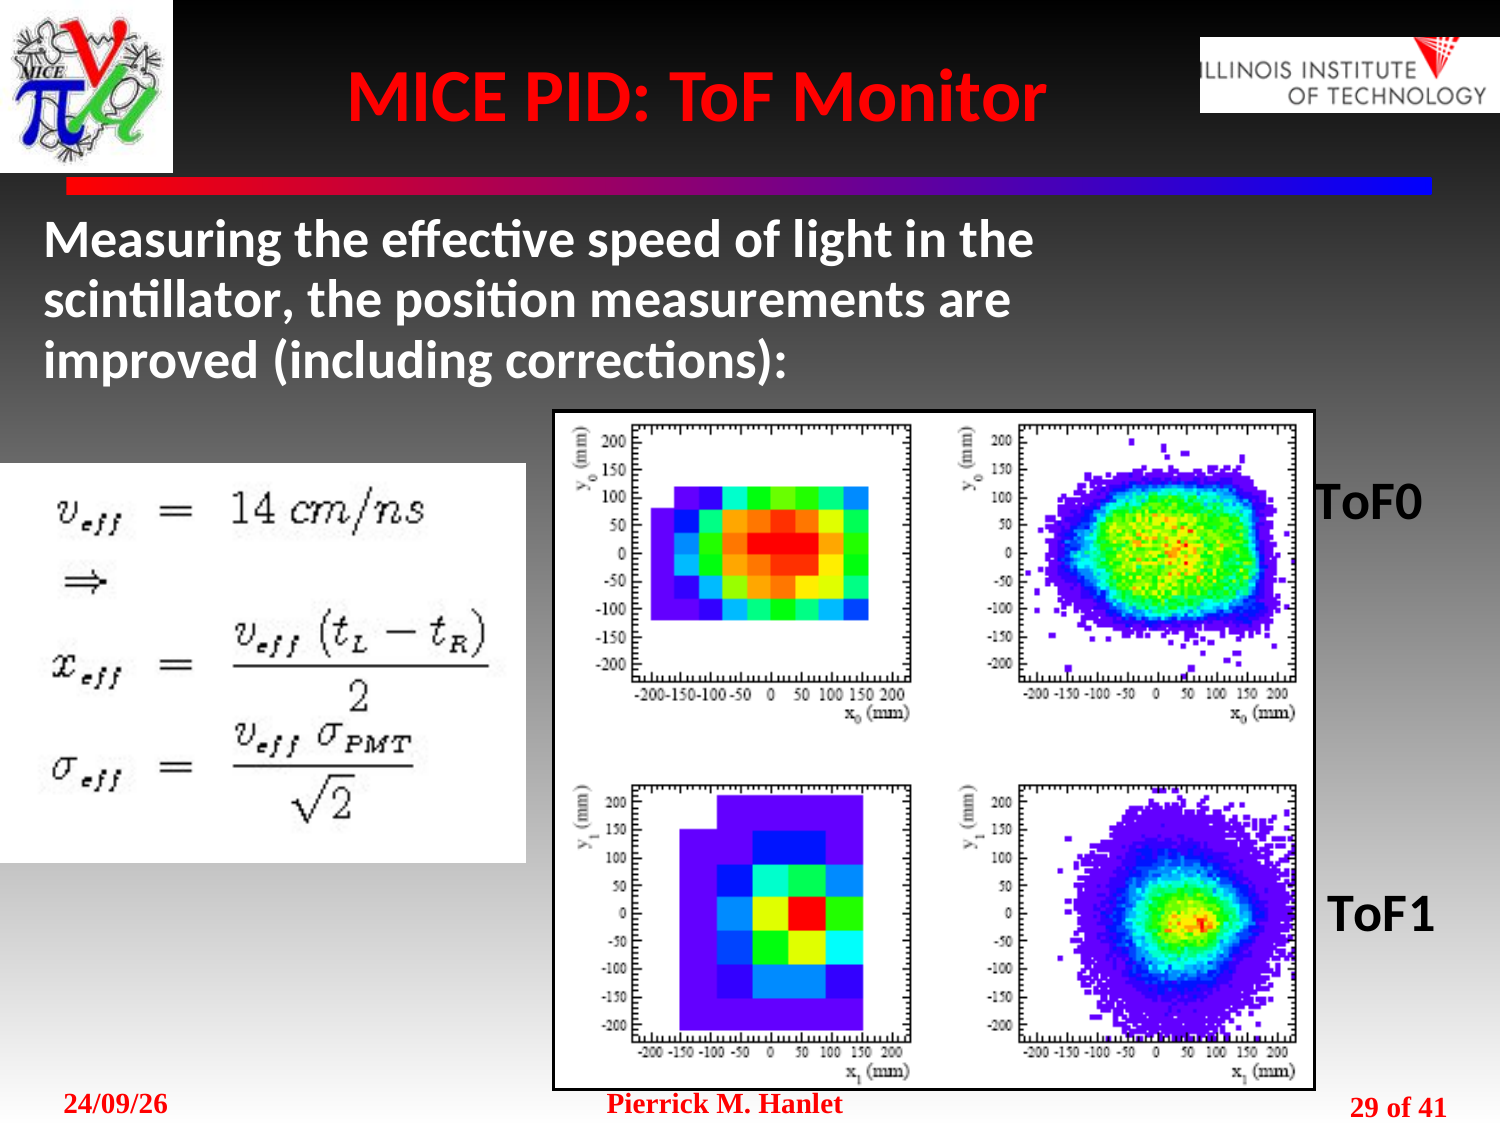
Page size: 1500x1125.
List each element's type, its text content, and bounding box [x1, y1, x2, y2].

text_box Measuring the effective speed of light in the scintillator, the position measurements are improved (including corrections): [28, 201, 1426, 398]
picture [0, 0, 173, 173]
text_box ToF1 [1312, 875, 1500, 951]
text_box ToF0 [1300, 463, 1500, 540]
picture [0, 463, 526, 863]
picture [1210, 37, 1500, 113]
picture [555, 412, 1313, 1088]
title MICE PID: ToF Monitor [185, 32, 1210, 157]
